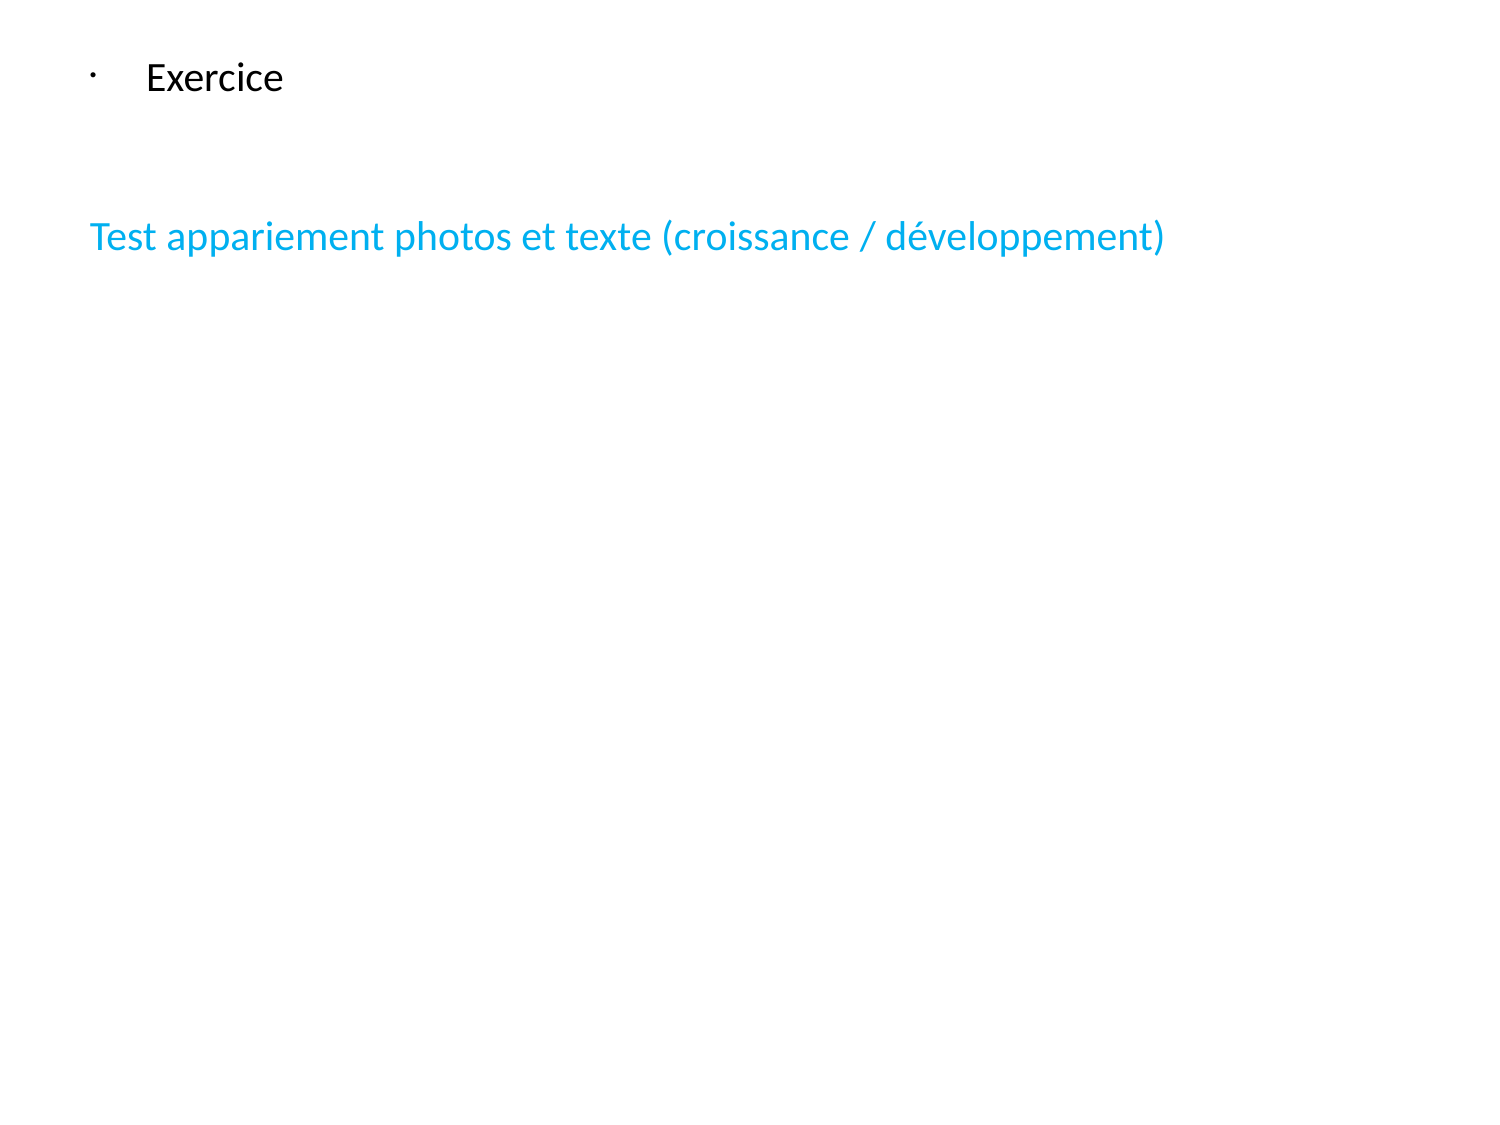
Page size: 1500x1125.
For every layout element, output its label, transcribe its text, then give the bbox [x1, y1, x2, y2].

list Exercice Test appariement photos et texte (croissance / développement) [75, 42, 1425, 1005]
